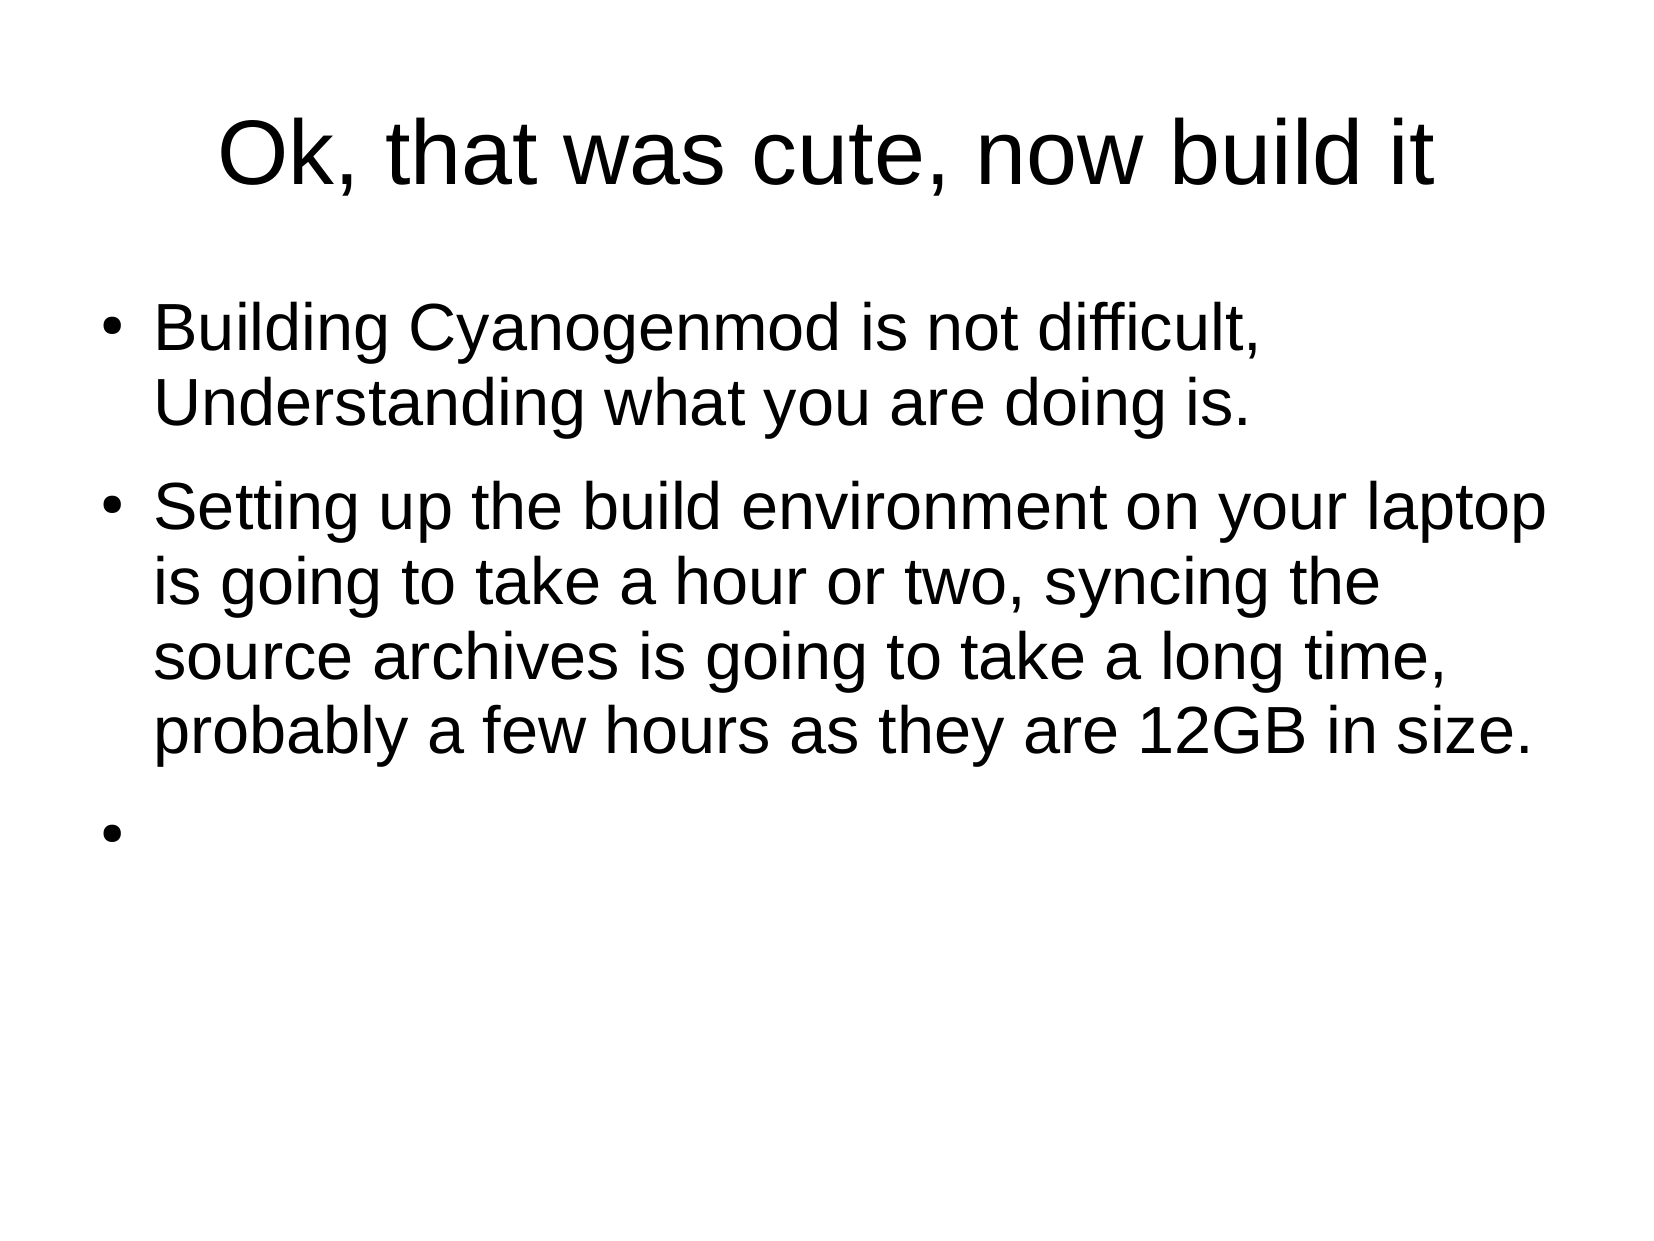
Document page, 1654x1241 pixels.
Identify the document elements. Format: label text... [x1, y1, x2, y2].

list Building Cyanogenmod is not difficult, Understanding what you are doing is. Setting up the build environment on your laptop is going to take a hour or two, syncing the source archives is going to take a long time, probably a few hours as they are 12GB in size. [82, 290, 1571, 1010]
title Ok, that was cute, now build it [82, 49, 1571, 257]
